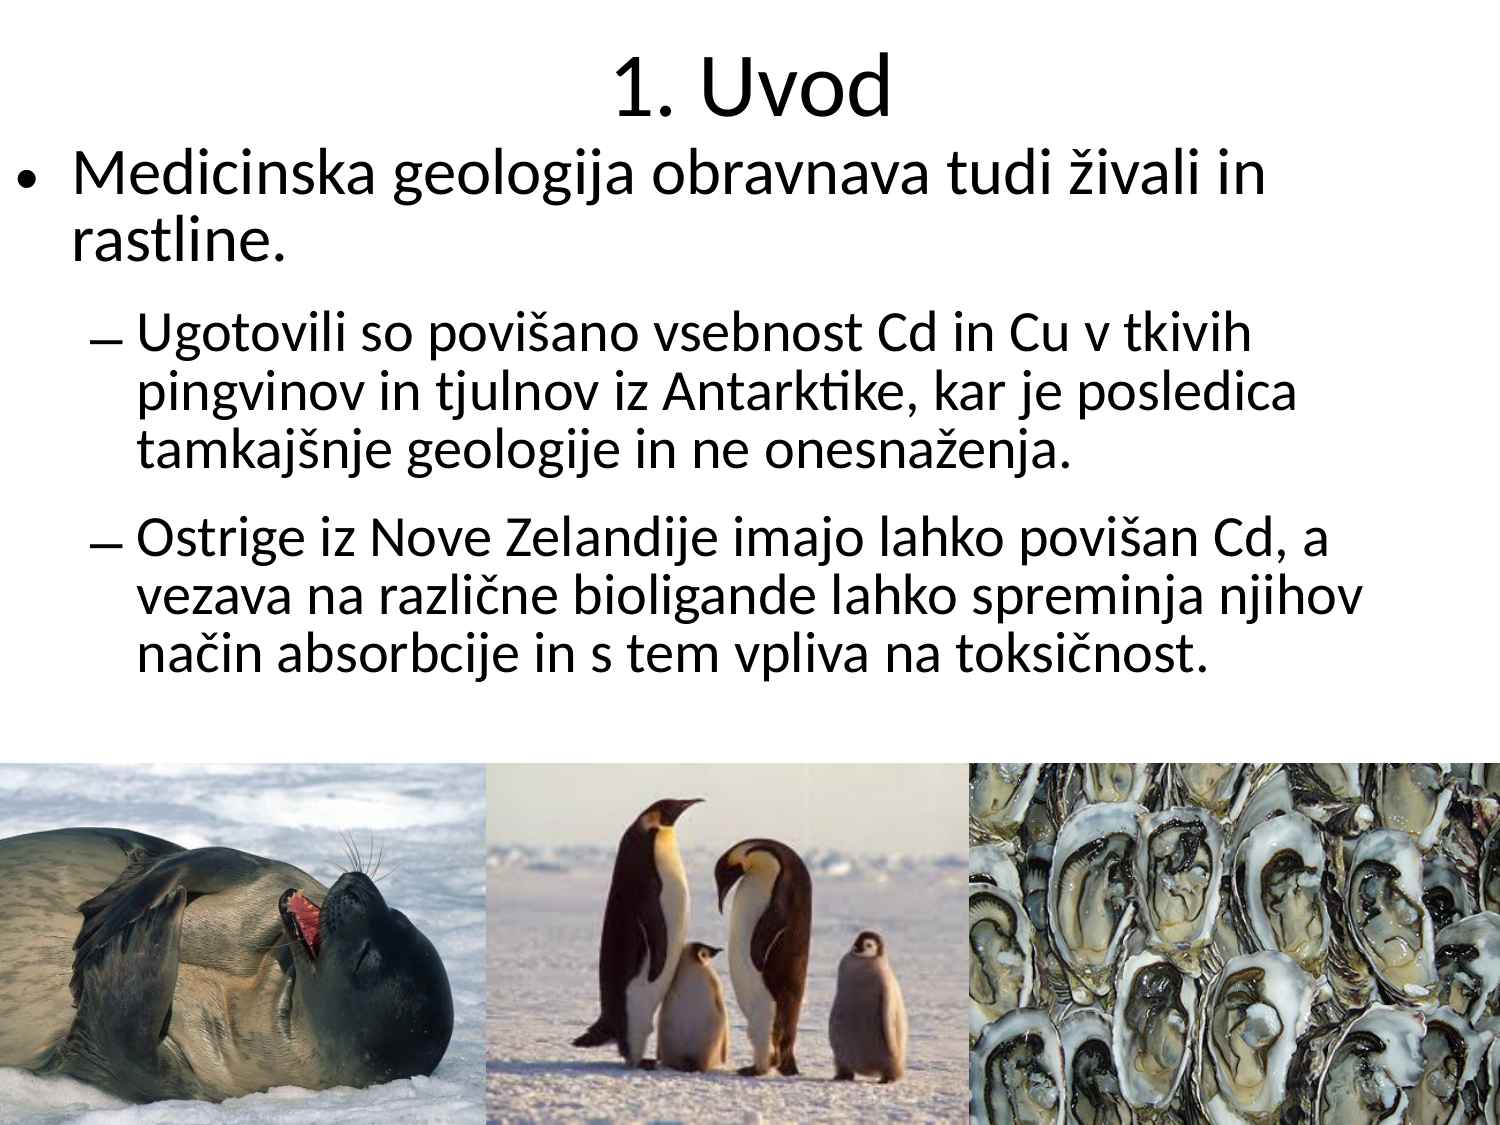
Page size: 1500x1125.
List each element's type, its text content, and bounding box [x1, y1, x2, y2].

list Medicinska geologija obravnava tudi živali in rastline. Ugotovili so povišano vsebnost Cd in Cu v tkivih pingvinov in tjulnov iz Antarktike, kar je posledica tamkajšnje geologije in ne onesnaženja. Ostrige iz Nove Zelandije imajo lahko povišan Cd, a vezava na različne bioligande lahko spreminja njihov način absorbcije in s tem vpliva na toksičnost. [0, 137, 1500, 763]
title 1. Uvod [76, 0, 1427, 137]
picture [0, 763, 1500, 1125]
